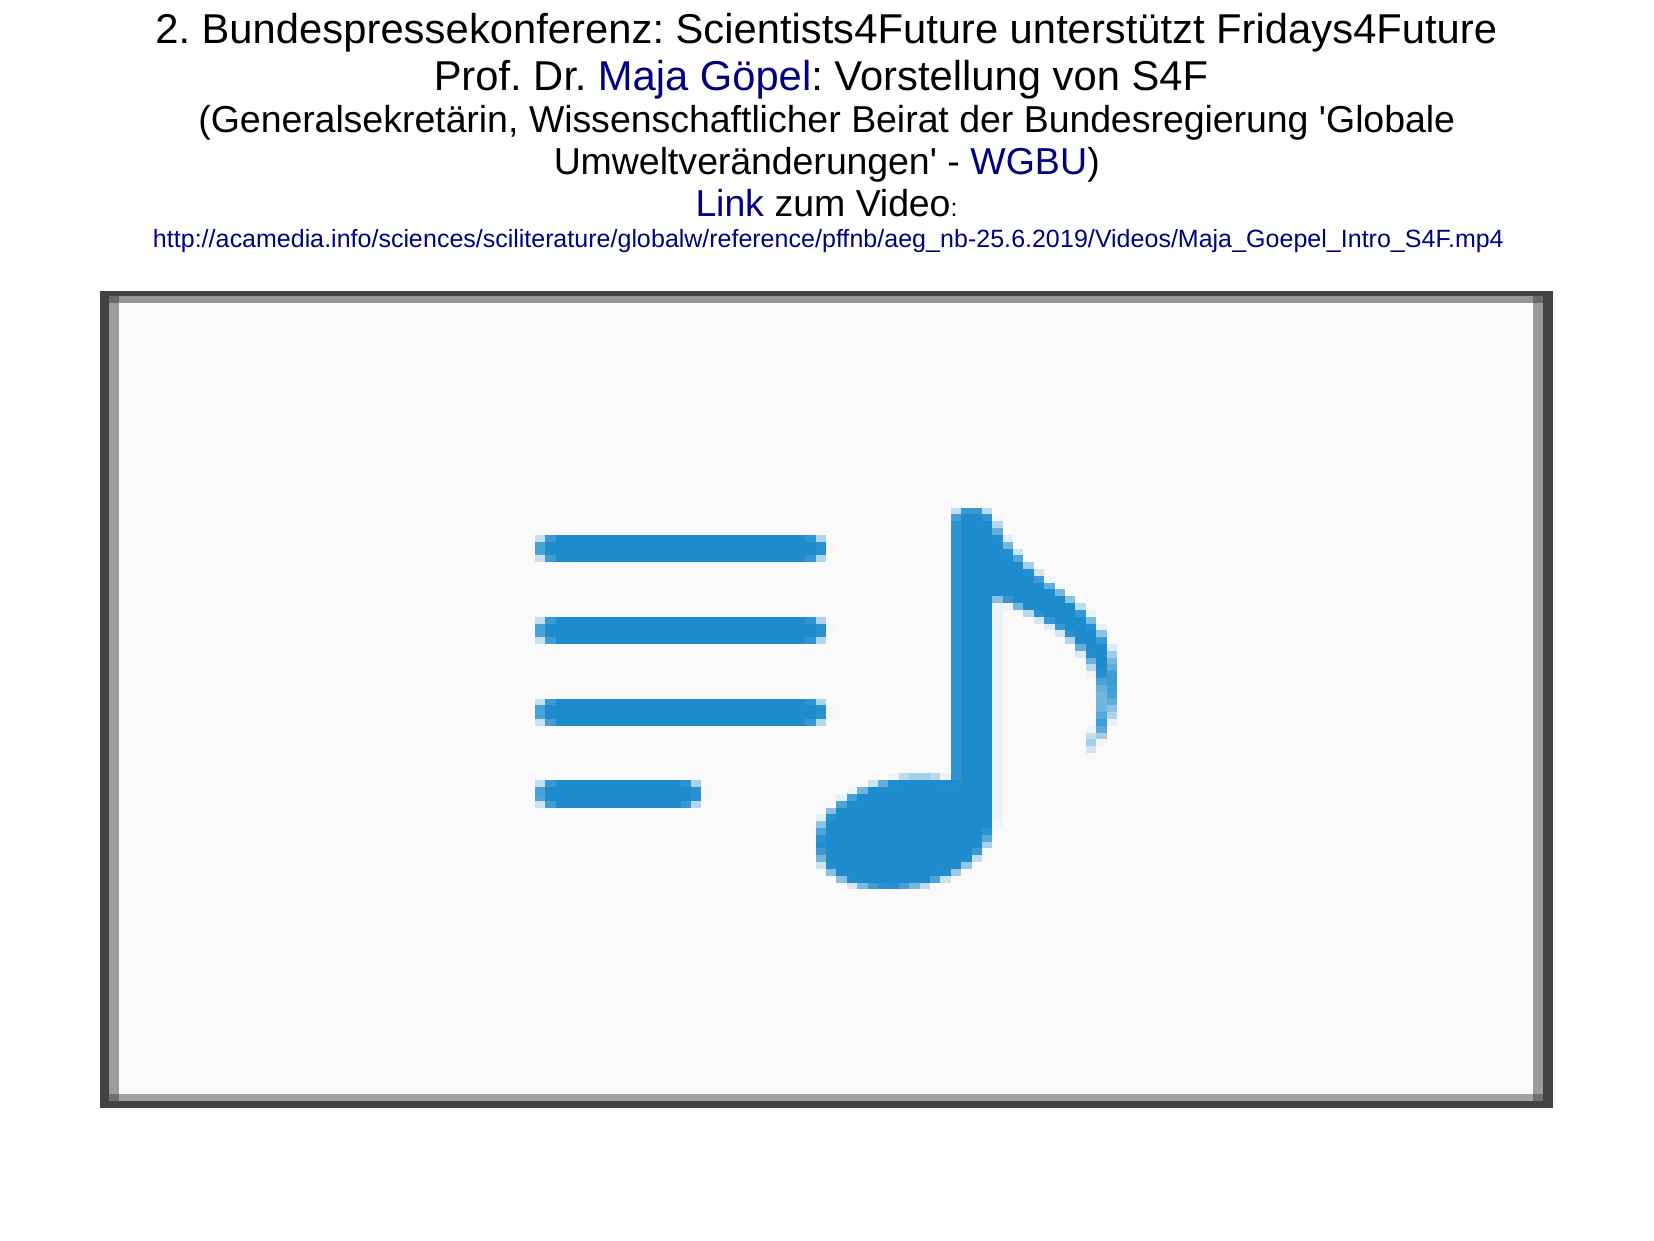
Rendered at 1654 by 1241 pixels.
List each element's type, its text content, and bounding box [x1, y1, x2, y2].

title 2. Bundespressekonferenz: Scientists4Future unterstützt Fridays4Future Prof. Dr. Maja Göpel: Vorstellung von S4F (Generalsekretärin, Wissenschaftlicher Beirat der Bundesregierung 'Globale Umweltveränderungen' - WGBU) Link zum Video: http://acamedia.info/sciences/sciliterature/globalw/reference/pffnb/aeg_nb-25.6.2019/Videos/Maja_Goepel_Intro_S4F.mp4 [82, 5, 1571, 253]
text_box [99, 290, 1555, 1109]
